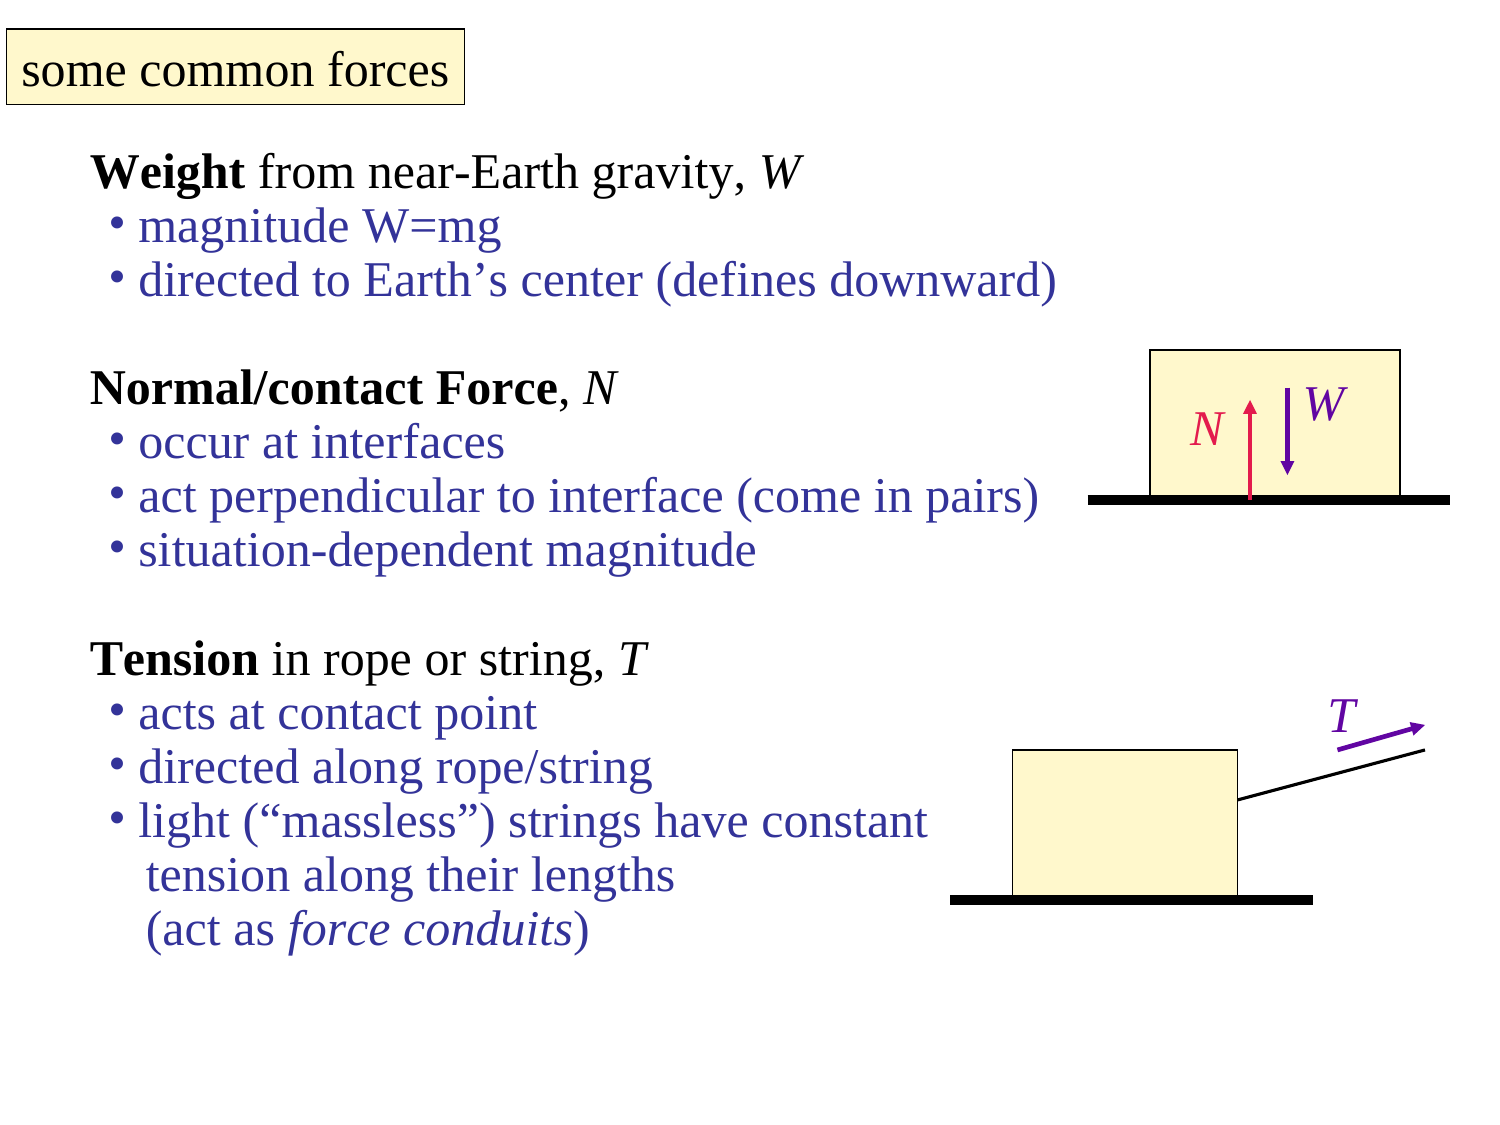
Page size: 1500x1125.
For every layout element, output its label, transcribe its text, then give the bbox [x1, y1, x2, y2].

text_box Weight from near-Earth gravity, W magnitude W=mg directed to Earth’s center (defines downward) Normal/contact Force, N occur at interfaces act perpendicular to interface (come in pairs) situation-dependent magnitude Tension in rope or string, T acts at contact point directed along rope/string light (“massless”) strings have constant tension along their lengths (act as force conduits) [74, 137, 1088, 964]
text_box [1149, 350, 1400, 495]
text_box [1012, 750, 1238, 895]
text_box W [1287, 362, 1360, 438]
text_box some common forces [6, 29, 465, 105]
text_box N [1175, 387, 1239, 463]
text_box T [1312, 674, 1388, 751]
